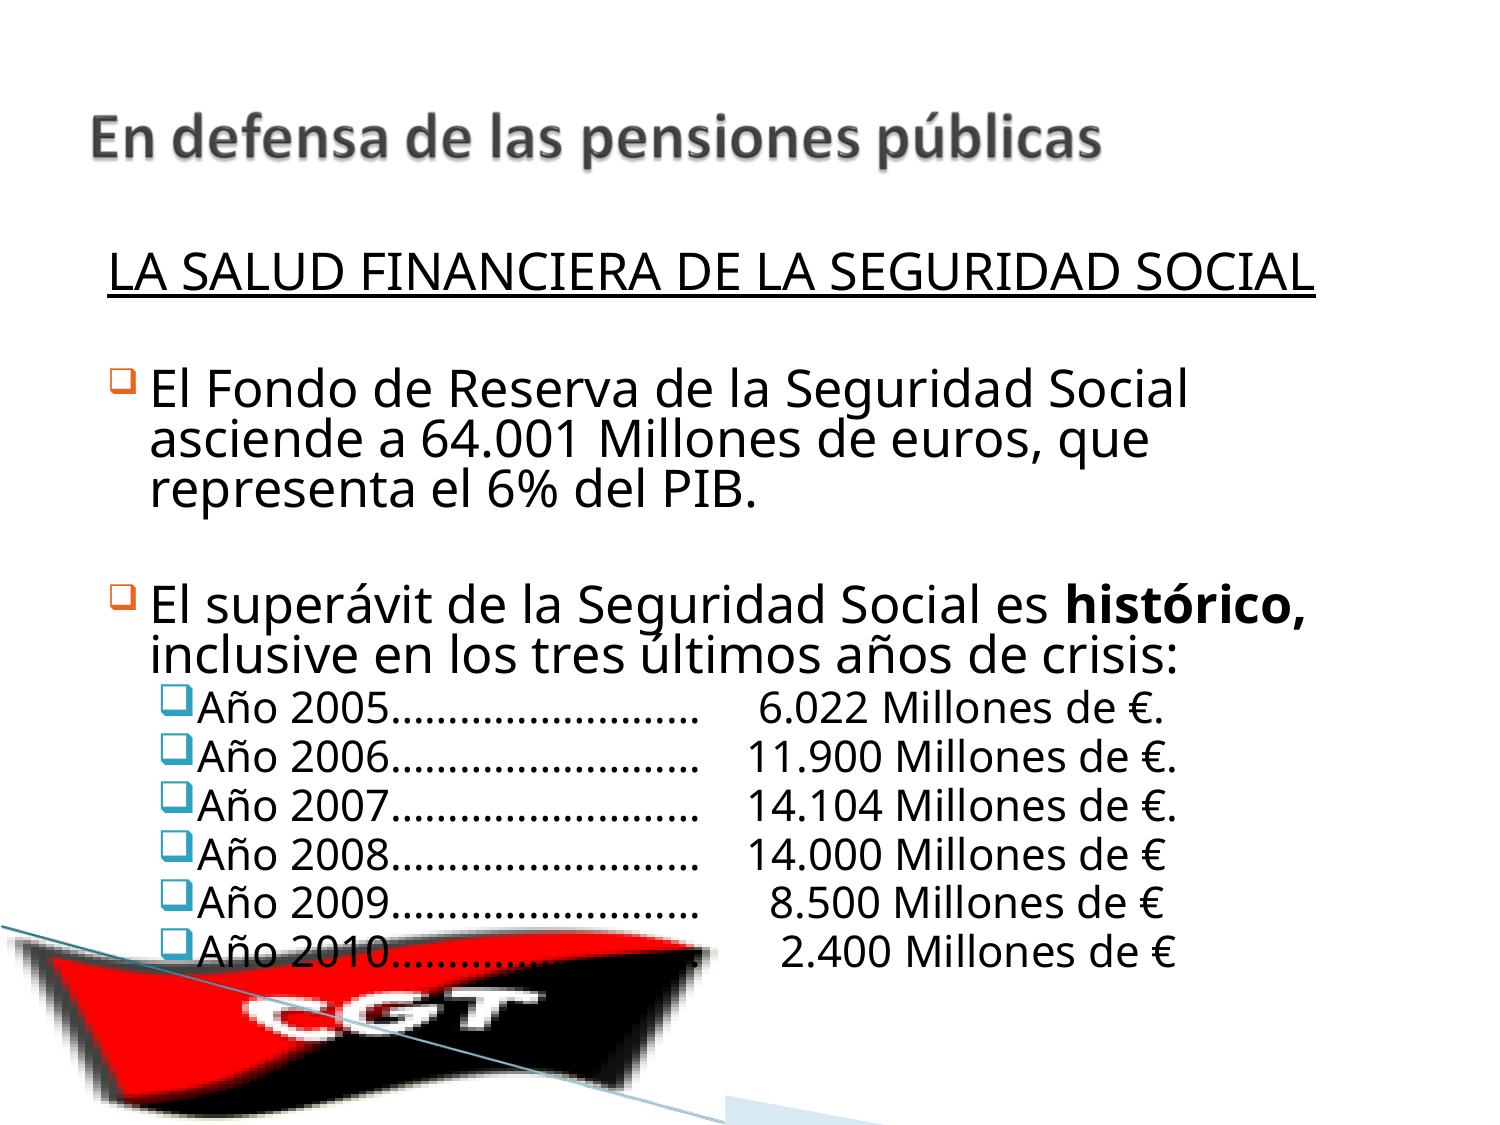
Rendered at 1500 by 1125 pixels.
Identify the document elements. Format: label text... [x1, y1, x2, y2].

picture [43, 43, 1427, 235]
text_box LA SALUD FINANCIERA DE LA SEGURIDAD SOCIAL El Fondo de Reserva de la Seguridad Social asciende a 64.001 Millones de euros, que representa el 6% del PIB. El superávit de la Seguridad Social es histórico, inclusive en los tres últimos años de crisis: Año 2005……………………… 6.022 Millones de €. Año 2006……………………… 11.900 Millones de €. Año 2007……………………… 14.104 Millones de €. Año 2008……………………… 14.000 Millones de € Año 2009……………………… 8.500 Millones de € Año 2010……………………… 2.400 Millones de € [75, 242, 1426, 984]
picture [0, 924, 726, 1125]
